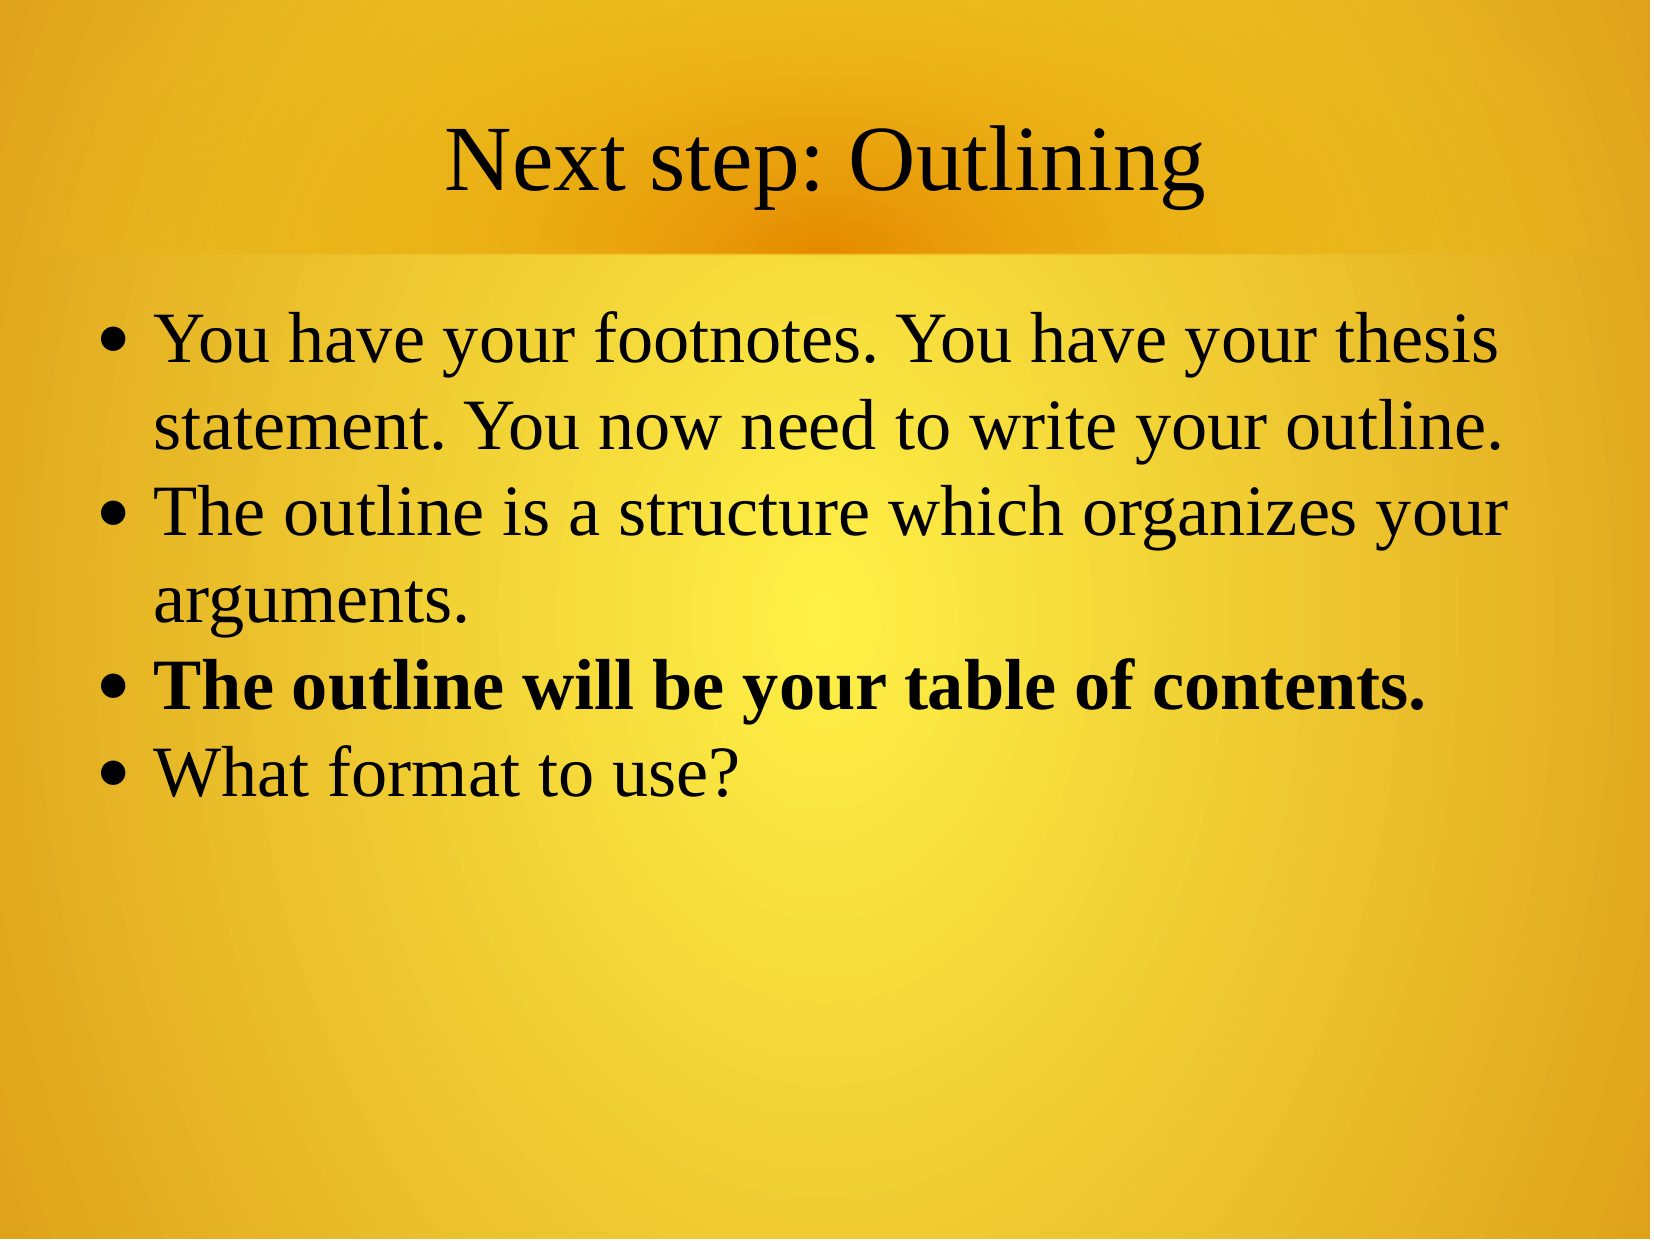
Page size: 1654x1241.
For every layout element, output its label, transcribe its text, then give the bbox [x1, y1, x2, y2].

text_box You have your footnotes. You have your thesis statement. You now need to write your outline. The outline is a structure which organizes your arguments. The outline will be your table of contents. What format to use? [82, 290, 1571, 1010]
text_box Next step: Outlining [82, 49, 1571, 257]
picture [0, 0, 1650, 1239]
